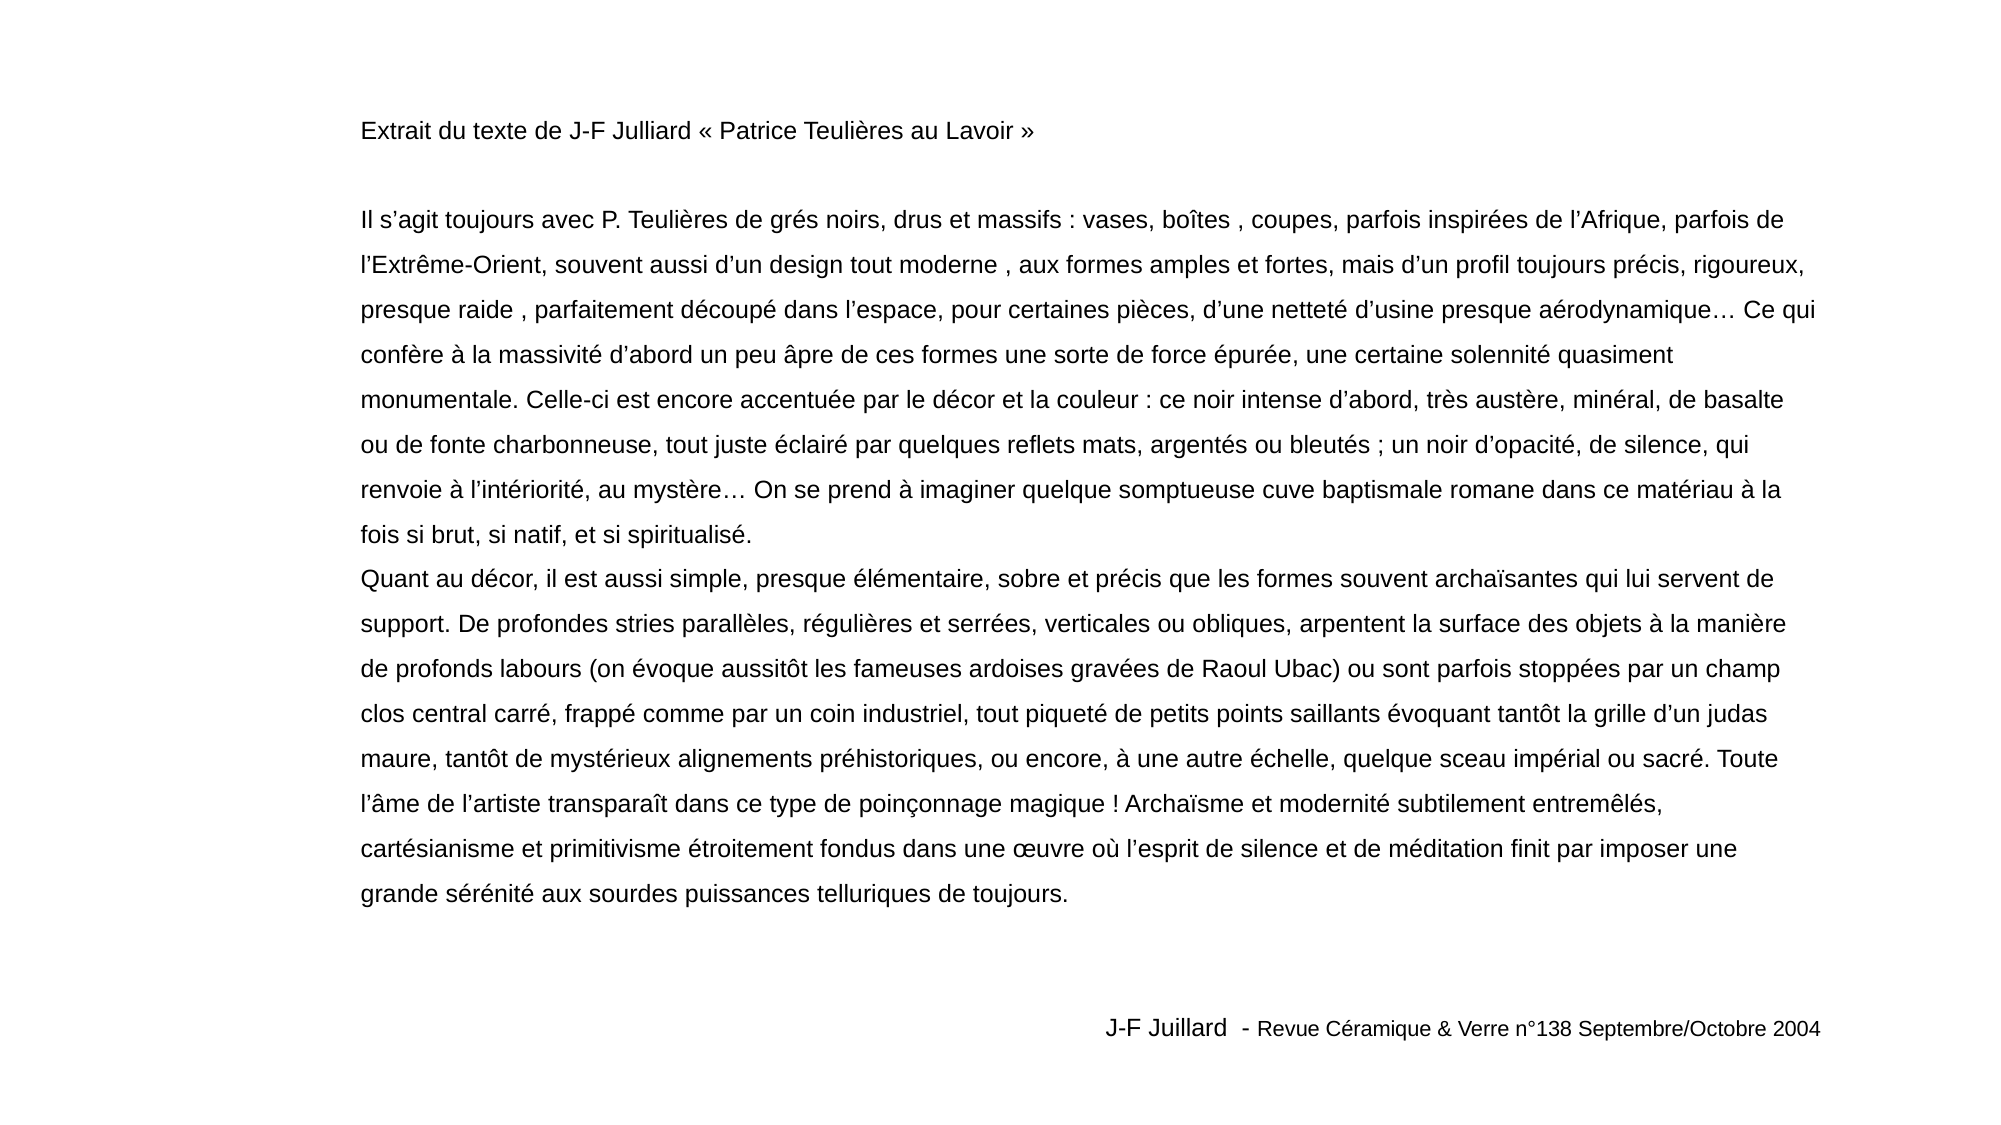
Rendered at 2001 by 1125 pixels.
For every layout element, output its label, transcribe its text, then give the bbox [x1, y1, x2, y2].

text_box Extrait du texte de J-F Julliard « Patrice Teulières au Lavoir » Il s’agit toujours avec P. Teulières de grés noirs, drus et massifs : vases, boîtes , coupes, parfois inspirées de l’Afrique, parfois de l’Extrême-Orient, souvent aussi d’un design tout moderne , aux formes amples et fortes, mais d’un profil toujours précis, rigoureux, presque raide , parfaitement découpé dans l’espace, pour certaines pièces, d’une netteté d’usine presque aérodynamique… Ce qui confère à la massivité d’abord un peu âpre de ces formes une sorte de force épurée, une certaine solennité quasiment monumentale. Celle-ci est encore accentuée par le décor et la couleur : ce noir intense d’abord, très austère, minéral, de basalte ou de fonte charbonneuse, tout juste éclairé par quelques reflets mats, argentés ou bleutés ; un noir d’opacité, de silence, qui renvoie à l’intériorité, au mystère… On se prend à imaginer quelque somptueuse cuve baptismale romane dans ce matériau à la fois si brut, si natif, et si spiritualisé. Quant au décor, il est aussi simple, presque élémentaire, sobre et précis que les formes souvent archaïsantes qui lui servent de support. De profondes stries parallèles, régulières et serrées, verticales ou obliques, arpentent la surface des objets à la manière de profonds labours (on évoque aussitôt les fameuses ardoises gravées de Raoul Ubac) ou sont parfois stoppées par un champ clos central carré, frappé comme par un coin industriel, tout piqueté de petits points saillants évoquant tantôt la grille d’un judas maure, tantôt de mystérieux alignements préhistoriques, ou encore, à une autre échelle, quelque sceau impérial ou sacré. Toute l’âme de l’artiste transparaît dans ce type de poinçonnage magique ! Archaïsme et modernité subtilement entremêlés, cartésianisme et primitivisme étroitement fondus dans une œuvre où l’esprit de silence et de méditation finit par imposer une grande sérénité aux sourdes puissances telluriques de toujours. J-F Juillard - Revue Céramique & Verre n°138 Septembre/Octobre 2004 [345, 91, 1837, 1050]
